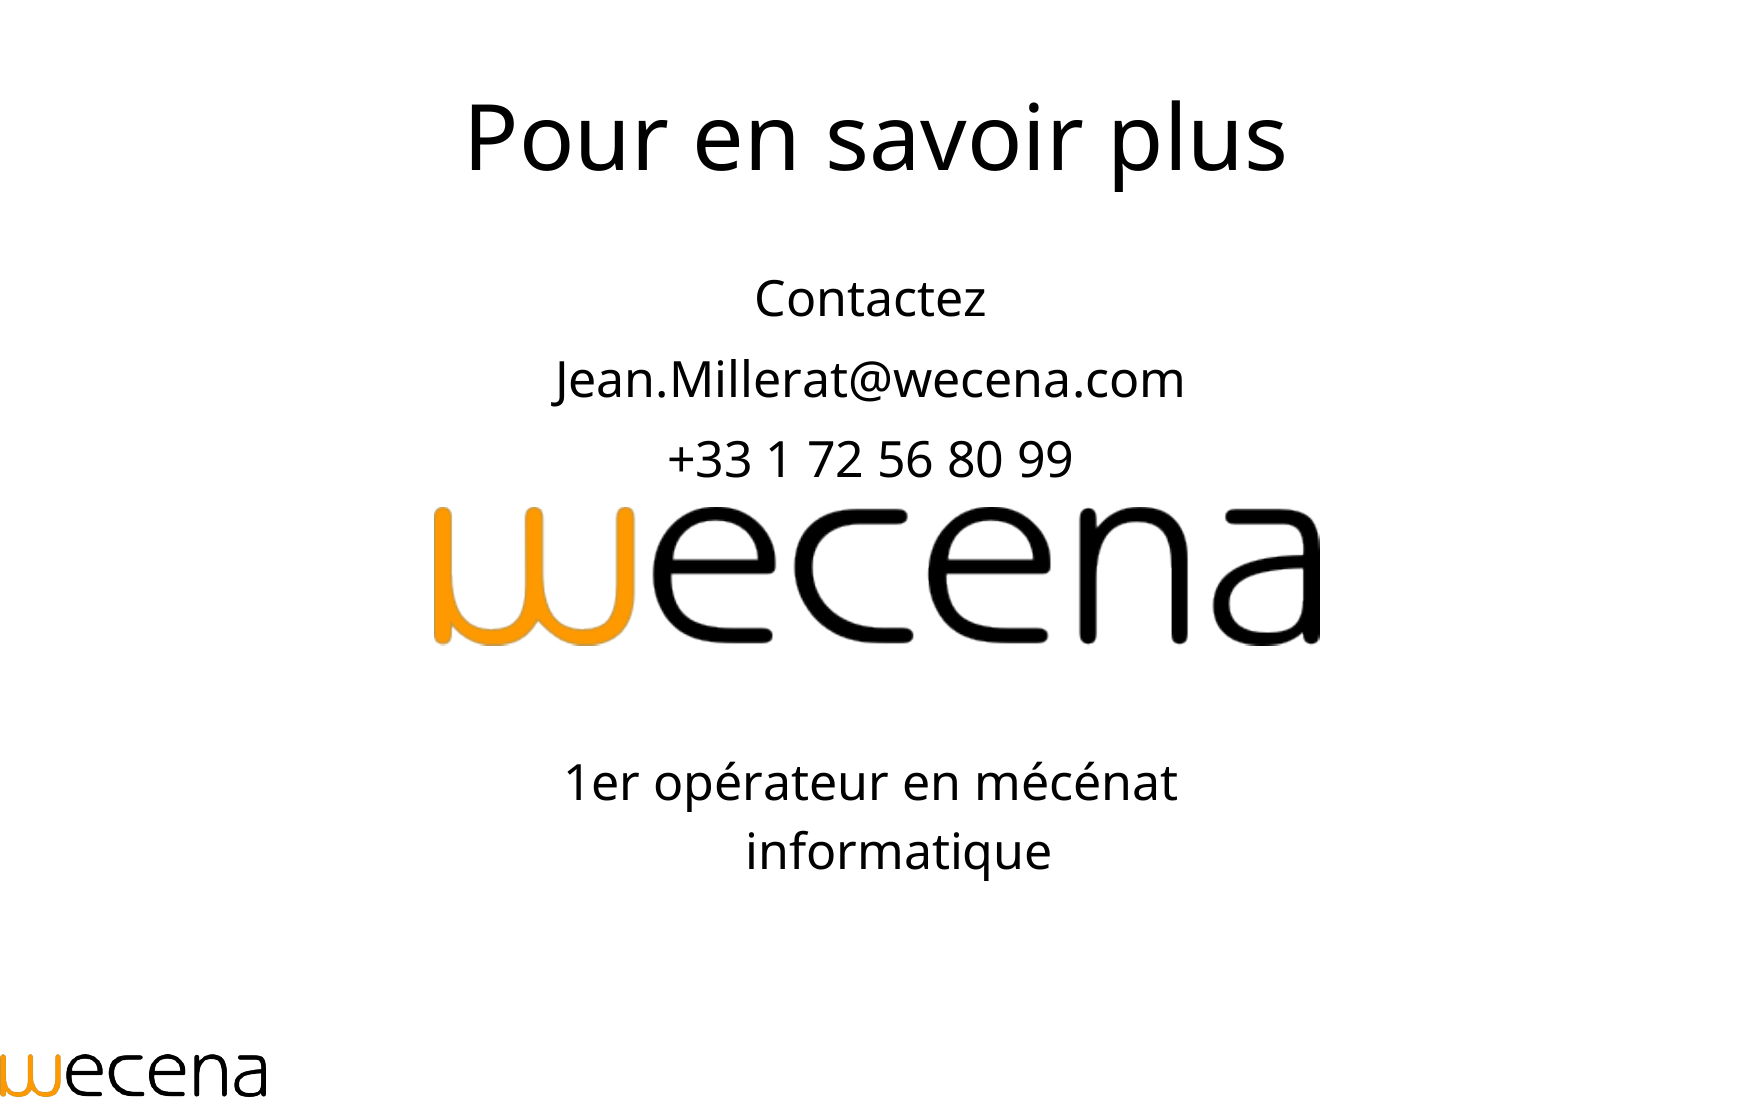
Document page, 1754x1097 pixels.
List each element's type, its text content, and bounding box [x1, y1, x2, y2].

list Contactez Jean.Millerat@wecena.com +33 1 72 56 80 99 1er opérateur en mécénat informatique [413, 255, 1329, 1039]
picture [0, 1054, 266, 1097]
picture [434, 507, 1320, 646]
title Pour en savoir plus [87, 43, 1666, 227]
